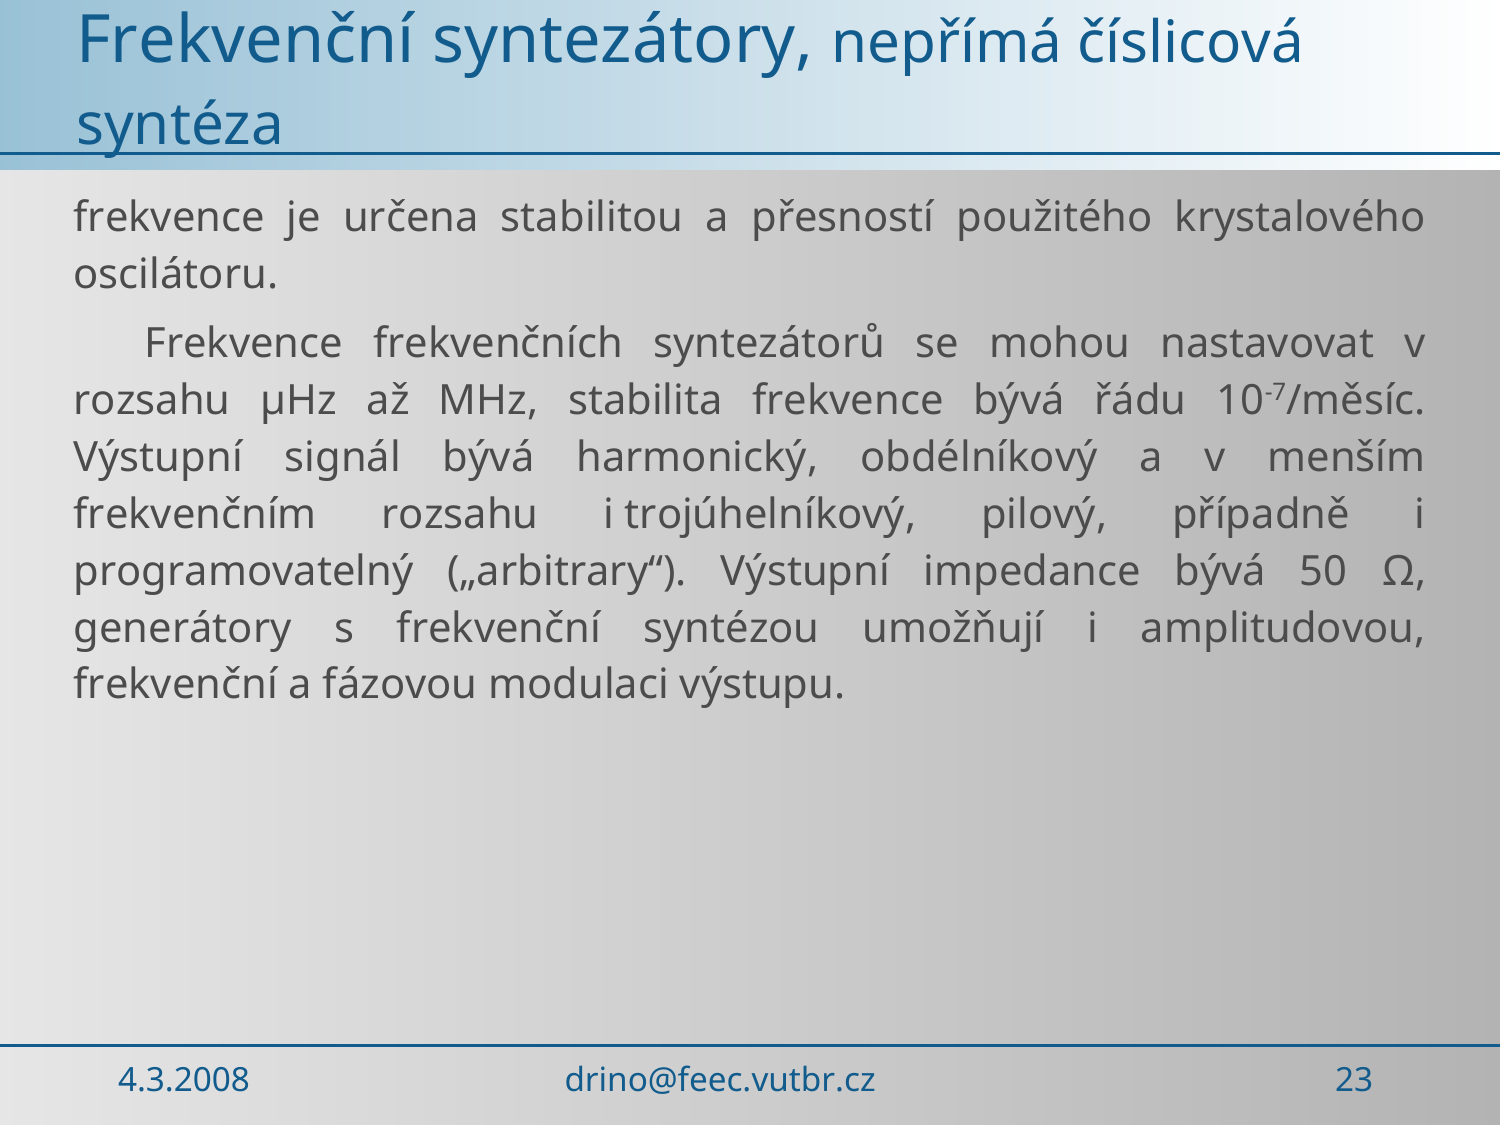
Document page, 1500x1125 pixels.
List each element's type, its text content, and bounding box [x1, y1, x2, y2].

text_box 4.3.2008 [103, 1049, 432, 1125]
title Frekvenční syntezátory, nepřímá číslicová syntéza [0, 0, 1500, 152]
text_box <číslo> [1075, 1049, 1388, 1125]
text_box drino@feec.vutbr.cz [454, 1049, 987, 1125]
text_box frekvence je určena stabilitou a přesností použitého krystalového oscilátoru. Frekvence frekvenčních syntezátorů se mohou nastavovat v rozsahu μHz až MHz, stabilita frekvence bývá řádu 10-7/měsíc. Výstupní signál bývá harmonický, obdélníkový a v menším frekvenčním rozsahu i trojúhelníkový, pilový, případně i programovatelný („arbitrary“). Výstupní impedance bývá 50 Ω, generátory s frekvenční syntézou umožňují i amplitudovou, frekvenční a fázovou modulaci výstupu. [59, 178, 1442, 788]
